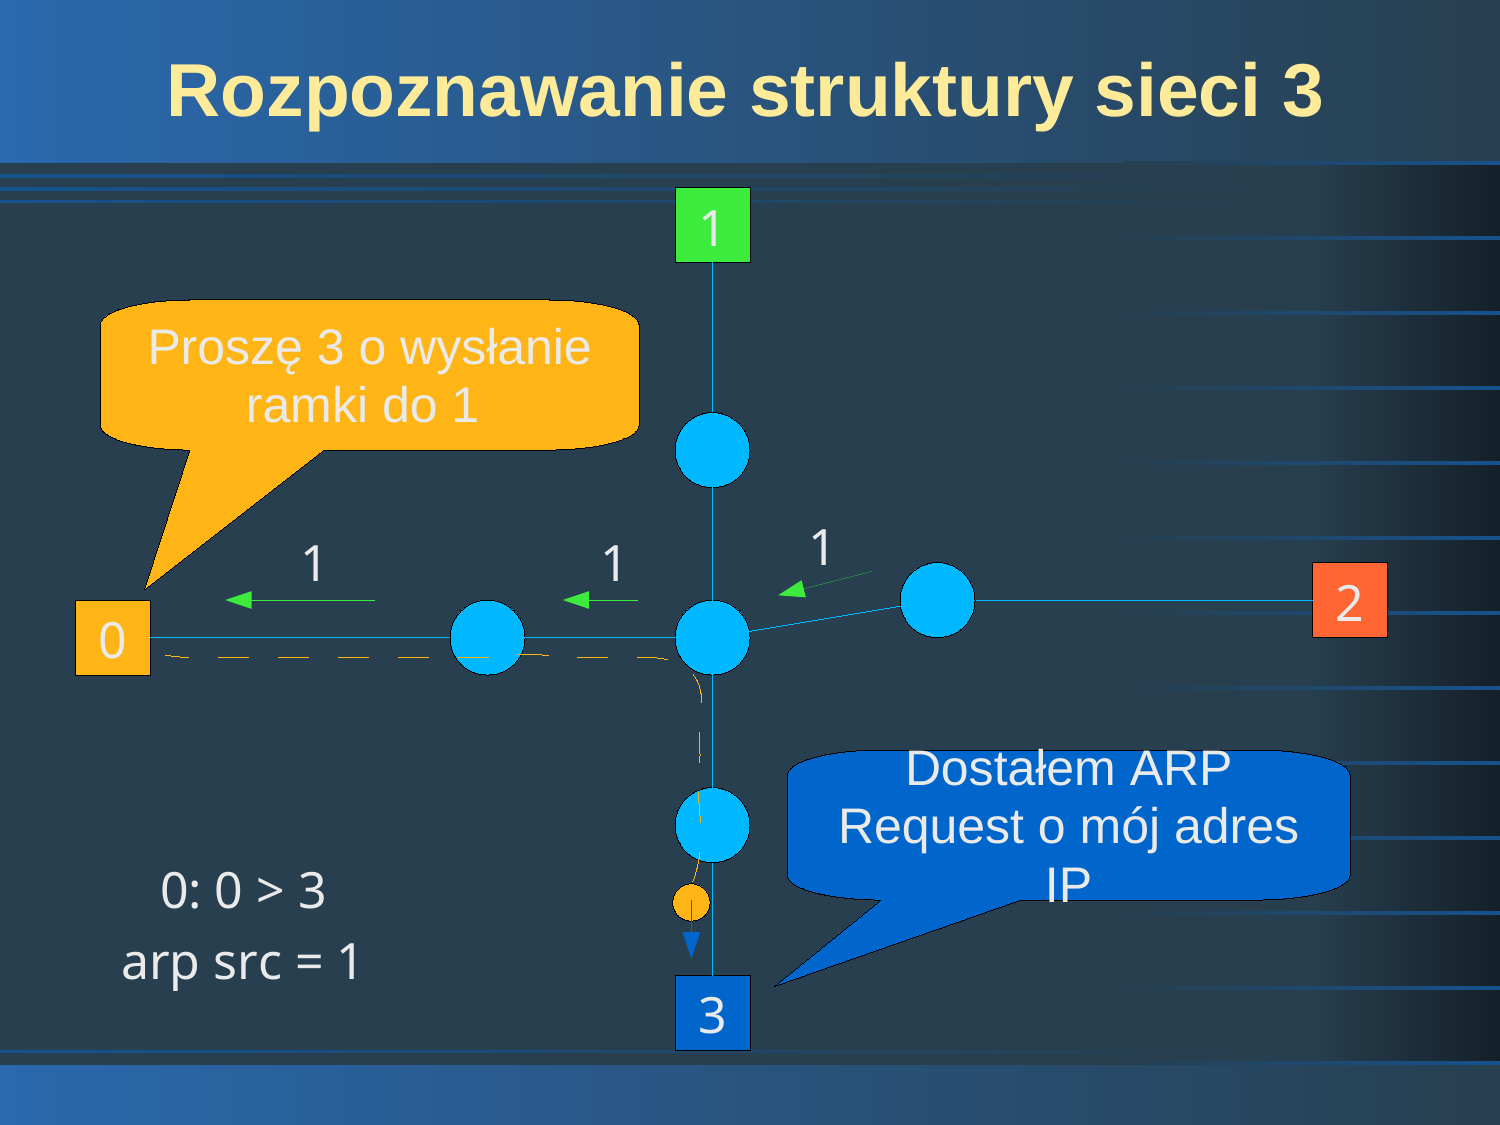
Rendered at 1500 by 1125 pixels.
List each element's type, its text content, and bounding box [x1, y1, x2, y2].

text_box Dostałem ARP Request o mój adres IP [774, 750, 1351, 987]
text_box 1 [675, 187, 751, 263]
text_box [675, 412, 751, 488]
text_box 0 [75, 600, 151, 676]
text_box 1 [808, 508, 847, 580]
text_box [450, 600, 526, 676]
text_box 0: 0 > 3 arp src = 1 [121, 851, 407, 996]
text_box Proszę 3 o wysłanie ramki do 1 [100, 299, 640, 590]
text_box [672, 883, 711, 922]
text_box 1 [600, 525, 633, 596]
title Rozpoznawanie struktury sieci 3 [83, 24, 1409, 151]
text_box 2 [1312, 562, 1388, 638]
text_box [675, 600, 751, 676]
text_box [675, 787, 751, 863]
text_box 1 [300, 525, 333, 596]
text_box 3 [675, 975, 751, 1051]
text_box [900, 562, 976, 638]
